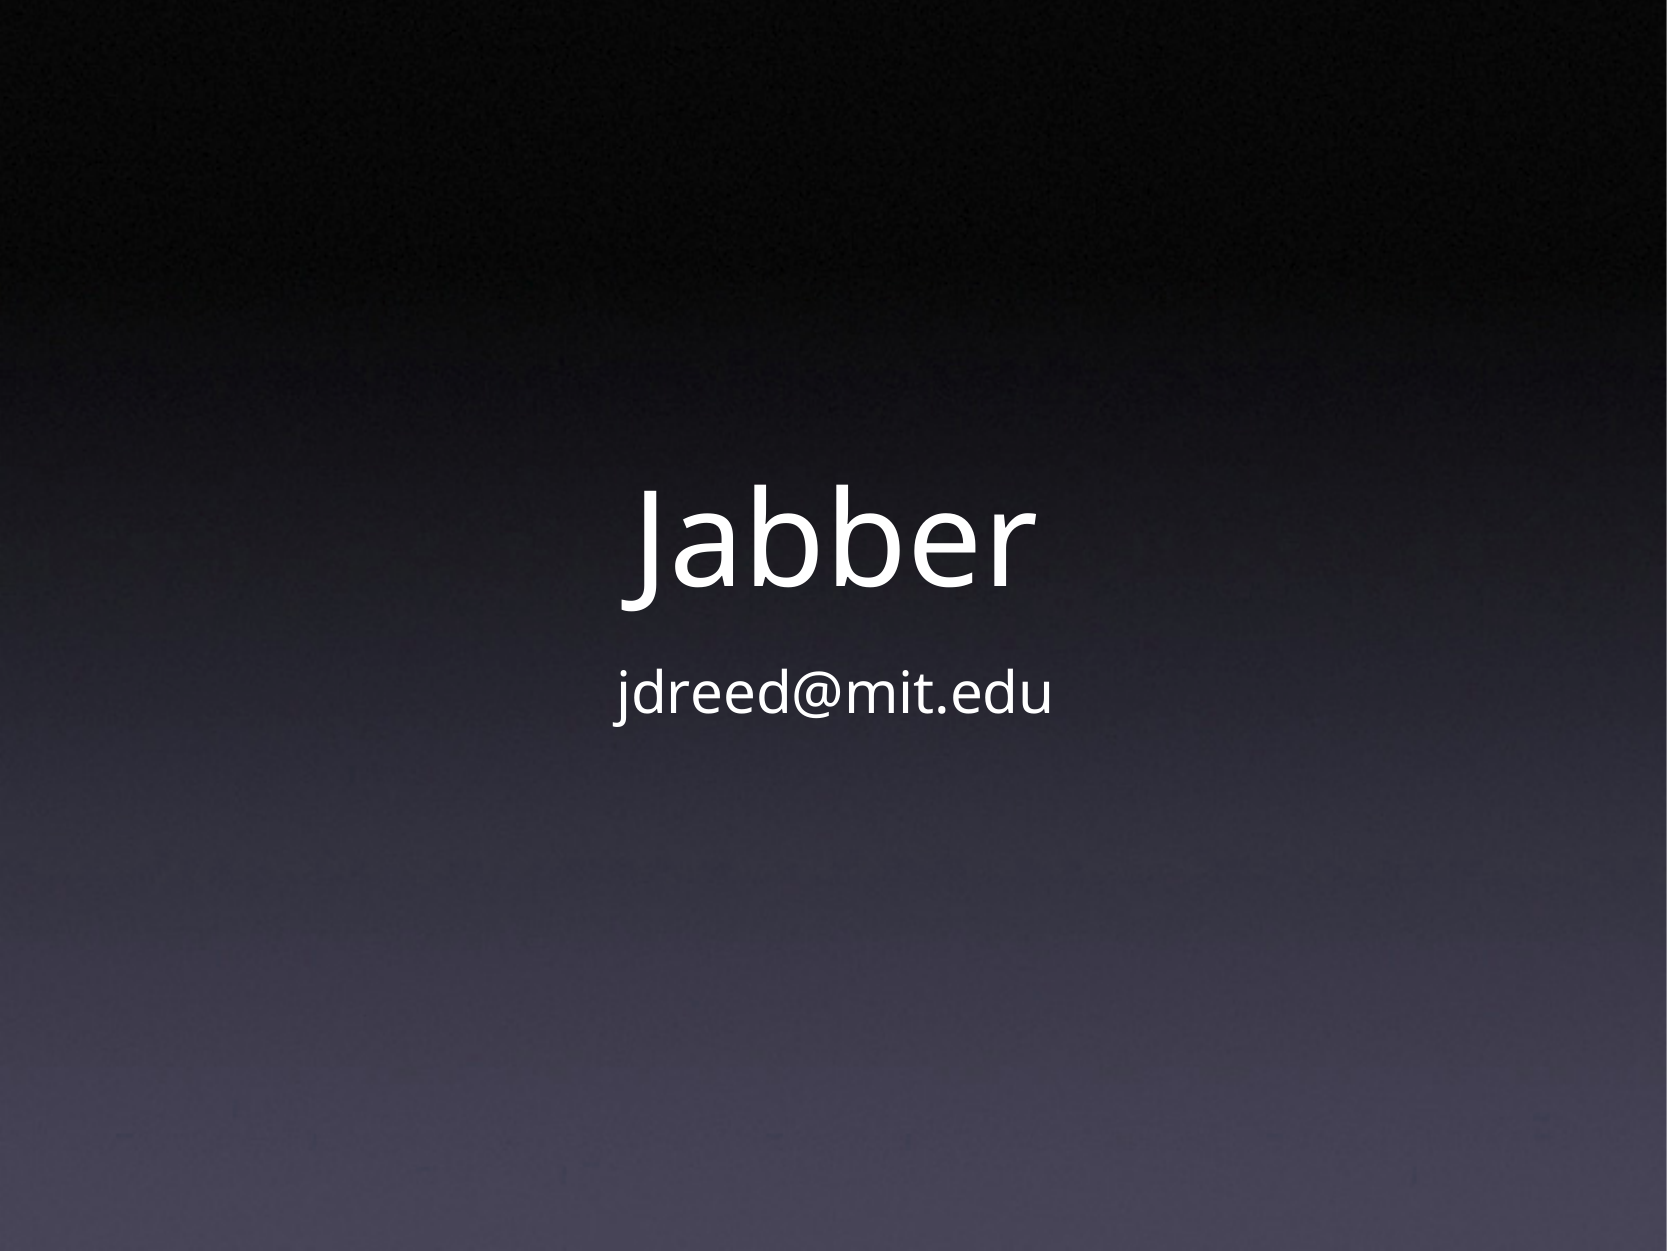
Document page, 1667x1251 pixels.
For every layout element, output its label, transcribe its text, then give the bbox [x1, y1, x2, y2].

list jdreed@mit.edu [162, 643, 1505, 790]
picture [0, 0, 1667, 1251]
title Jabber [162, 210, 1505, 634]
